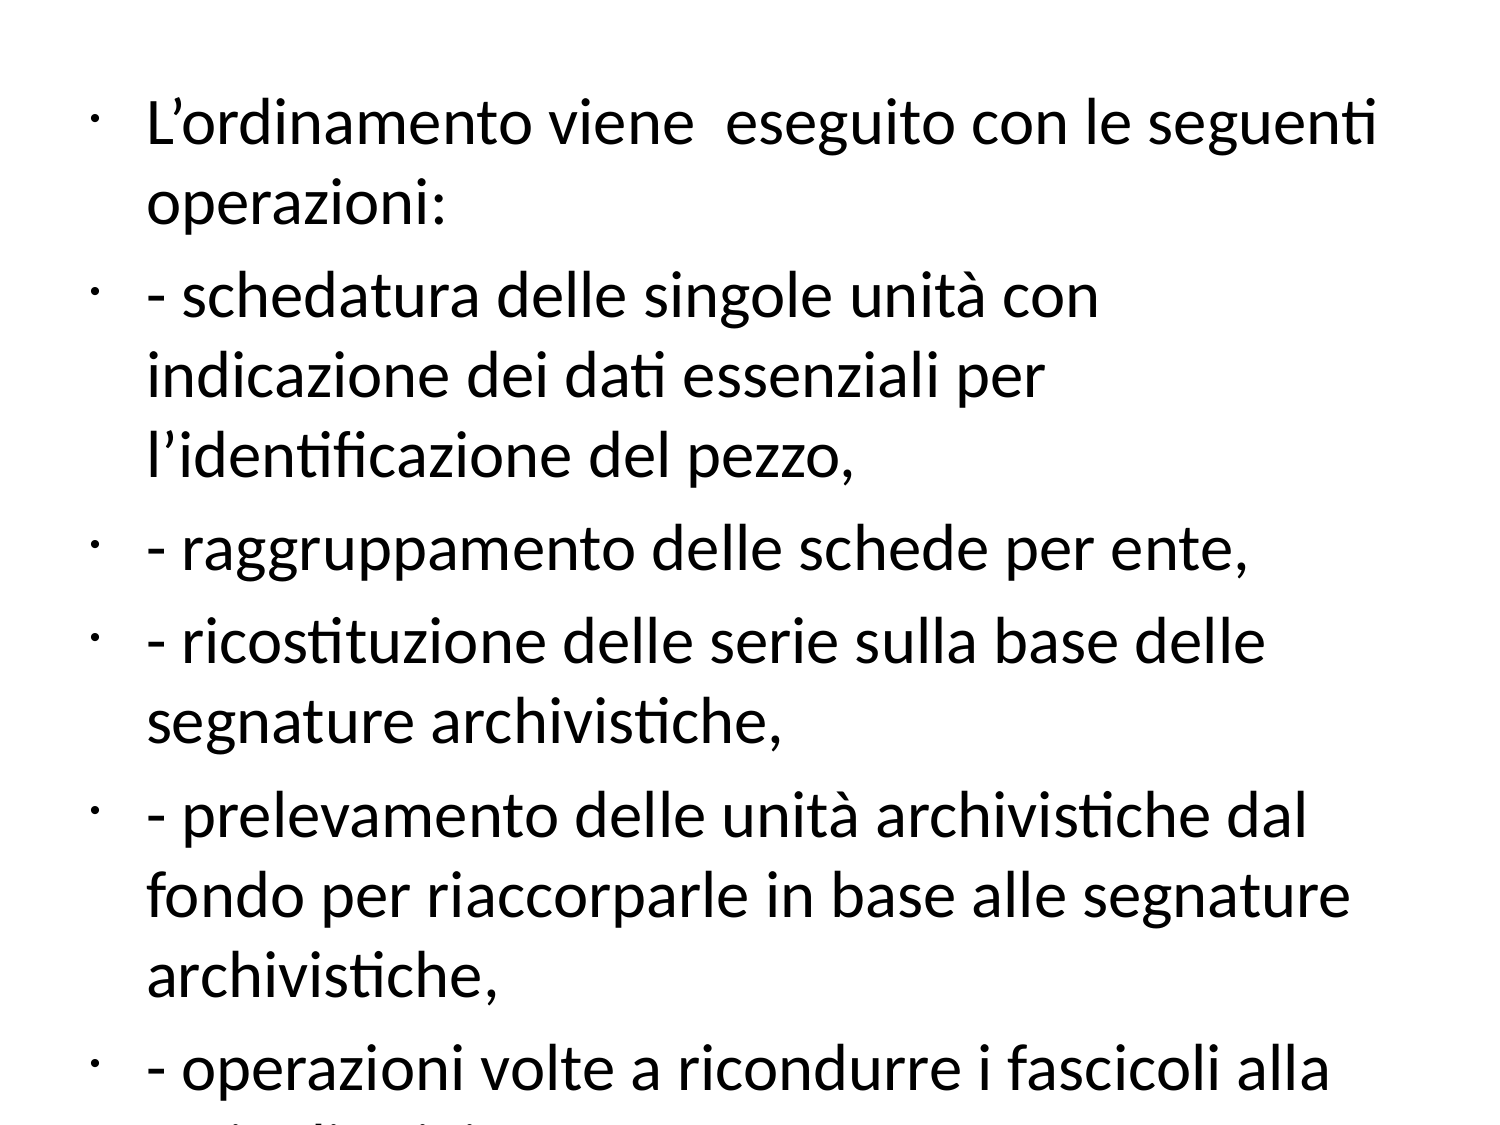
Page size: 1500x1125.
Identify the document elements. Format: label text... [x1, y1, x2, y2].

list L’ordinamento viene eseguito con le seguenti operazioni: - schedatura delle singole unità con indicazione dei dati essenziali per l’identificazione del pezzo, - raggruppamento delle schede per ente, - ricostituzione delle serie sulla base delle segnature archivistiche, - prelevamento delle unità archivistiche dal fondo per riaccorparle in base alle segnature archivistiche, - operazioni volte a ricondurre i fascicoli alla serie di origine, - disposizione delle serie secondo l’ordine originario. [75, 70, 1425, 1005]
